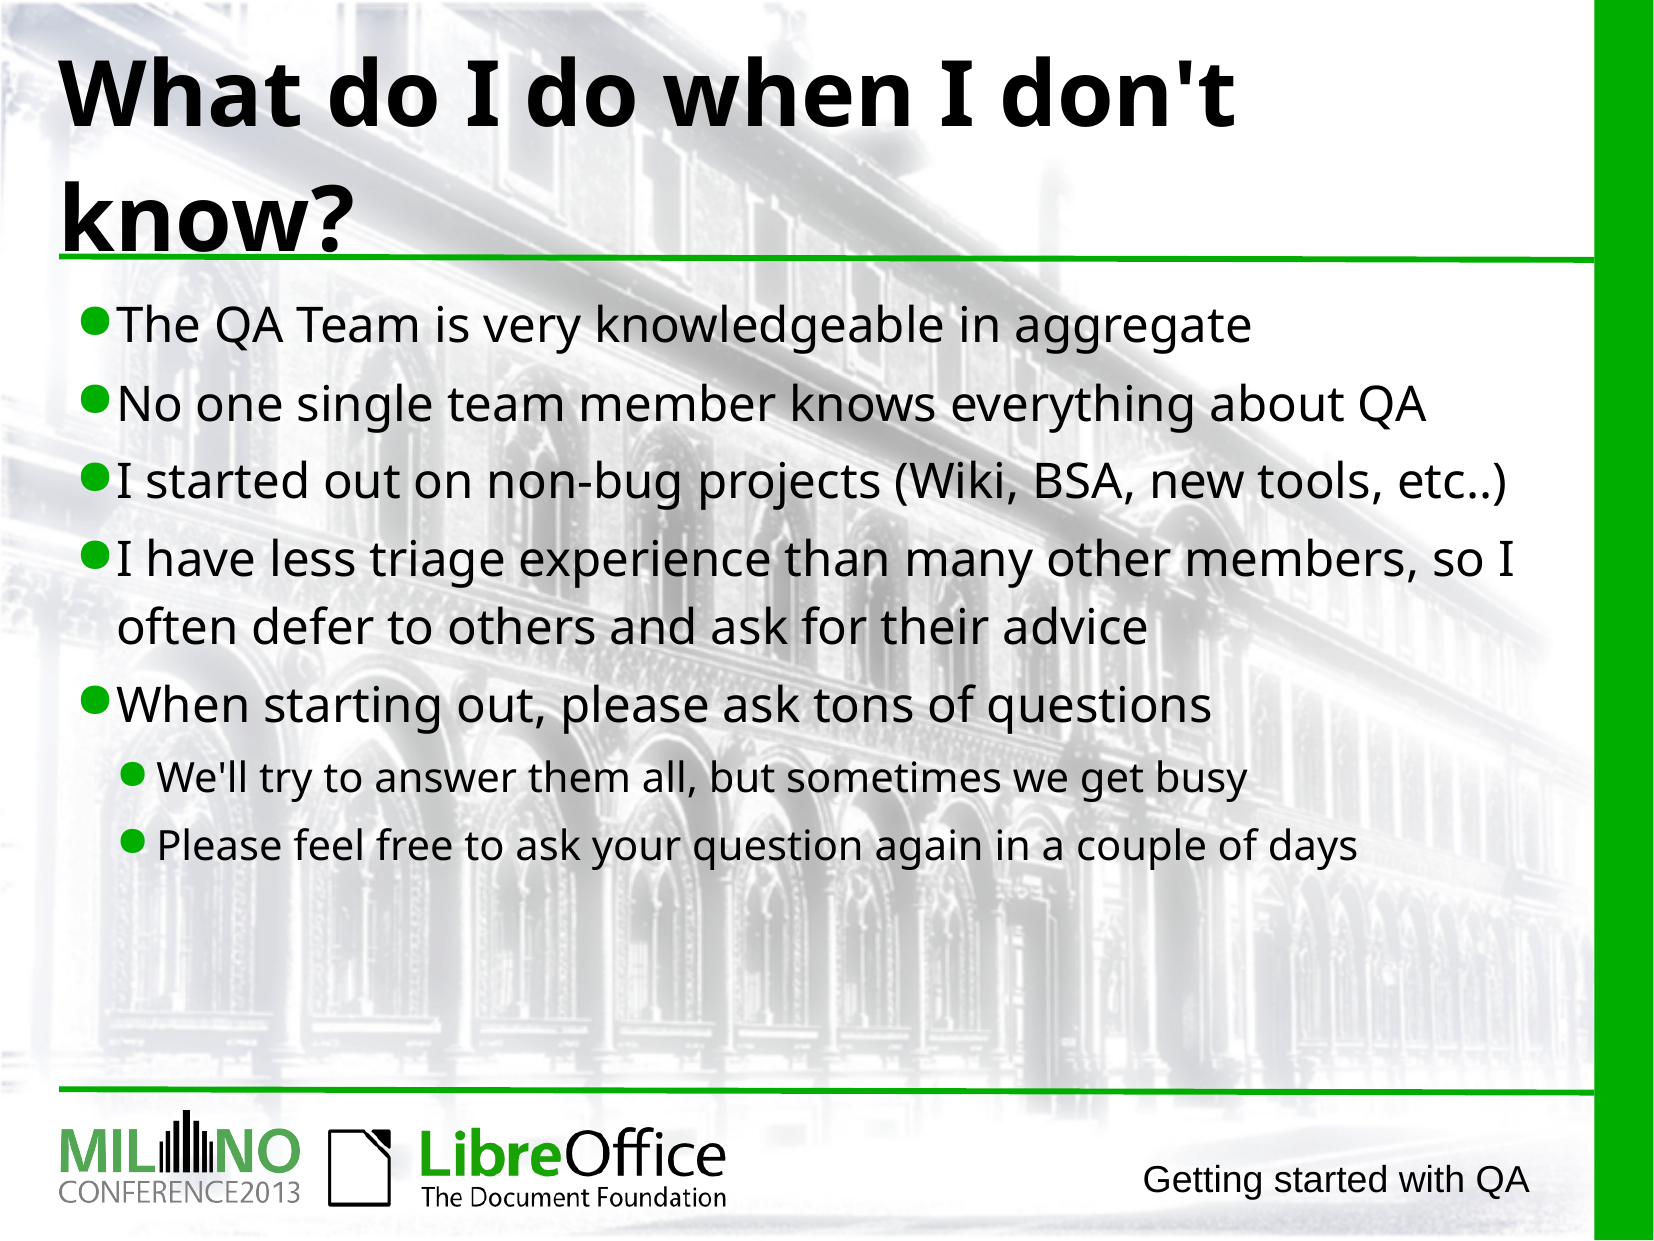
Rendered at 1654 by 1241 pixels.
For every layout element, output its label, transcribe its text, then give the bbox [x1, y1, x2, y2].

title What do I do when I don't know? [59, 49, 1548, 257]
picture [0, 1, 1594, 1241]
list The QA Team is very knowledgeable in aggregate No one single team member knows everything about QA I started out on non-bug projects (Wiki, BSA, new tools, etc..) I have less triage experience than many other members, so I often defer to others and ask for their advice When starting out, please ask tons of questions We'll try to answer them all, but sometimes we get busy Please feel free to ask your question again in a couple of days [35, 290, 1524, 1010]
